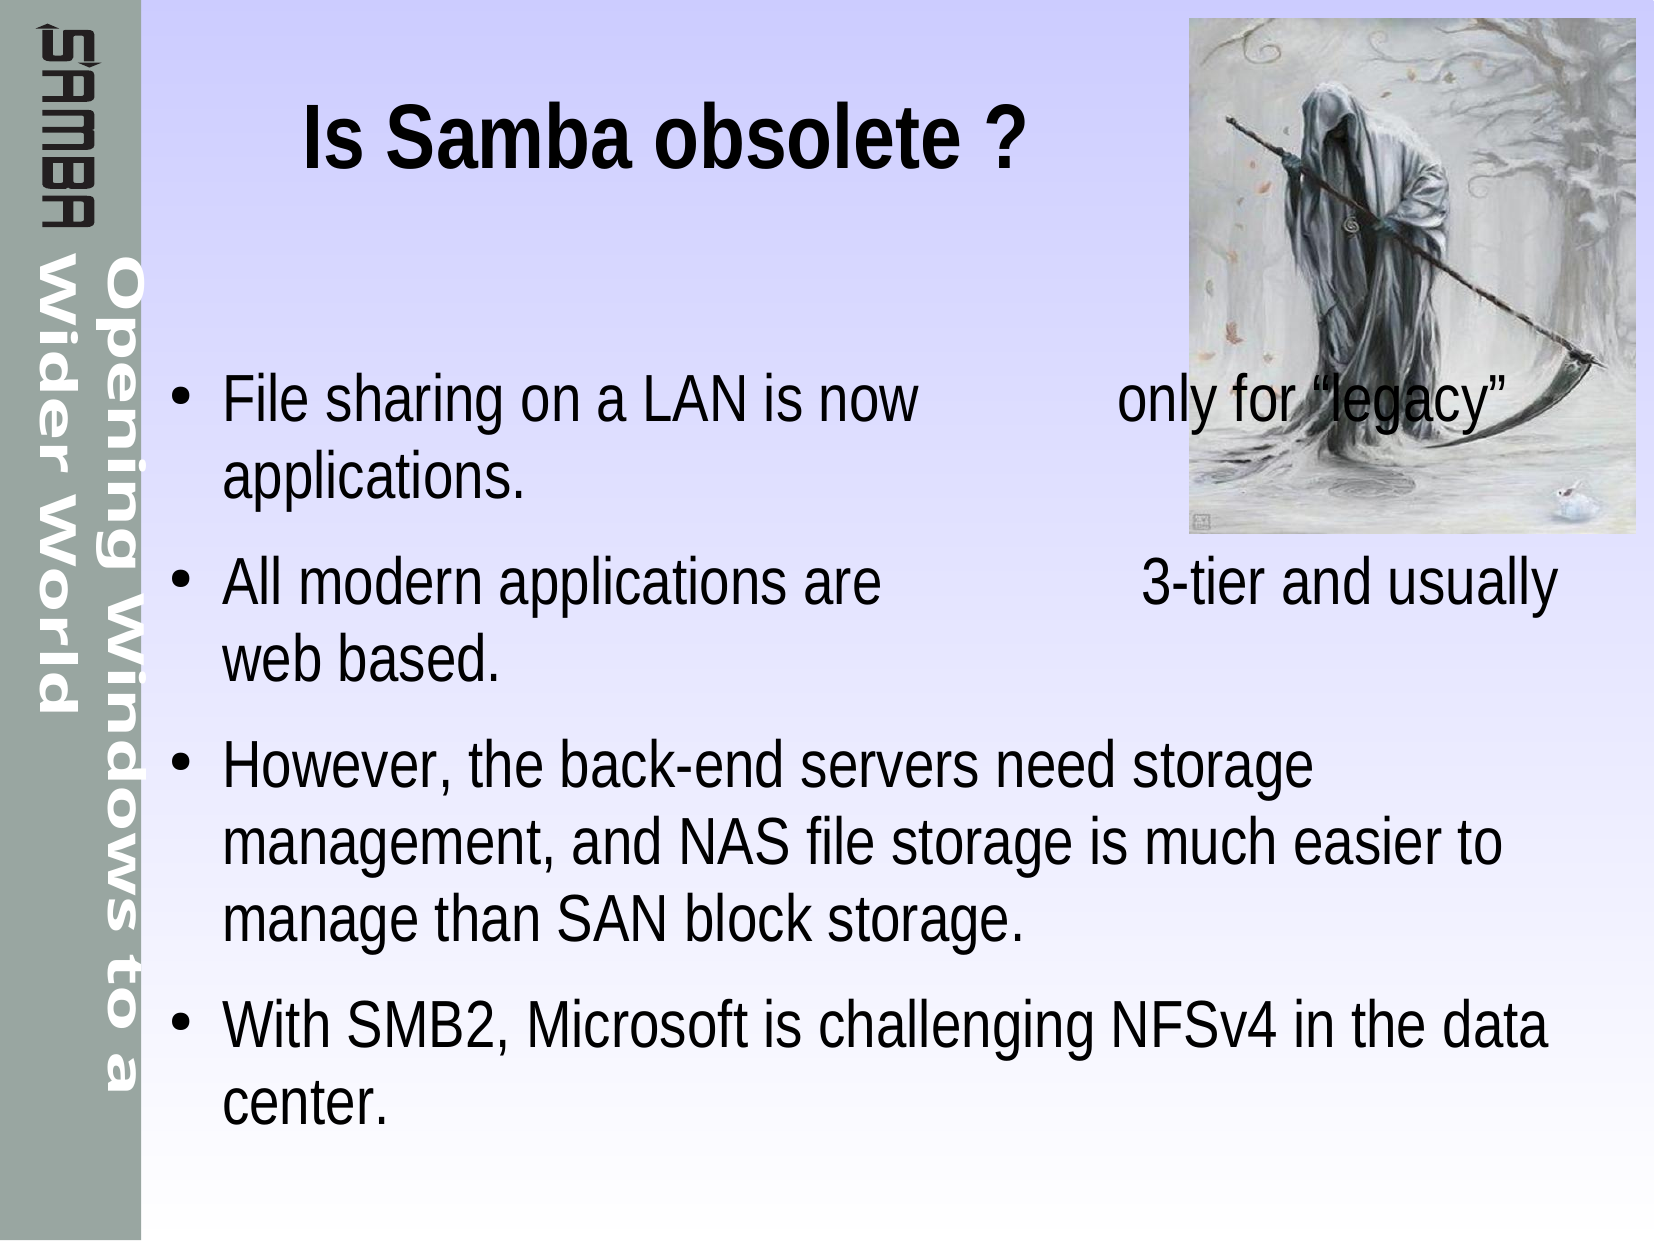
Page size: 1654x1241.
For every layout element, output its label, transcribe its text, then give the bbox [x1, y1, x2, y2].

title Is Samba obsolete ? [173, 28, 1159, 243]
list File sharing on a LAN is now only for “legacy” applications. All modern applications are 3-tier and usually web based. However, the back-end servers need storage management, and NAS file storage is much easier to manage than SAN block storage. With SMB2, Microsoft is challenging NFSv4 in the data center. [151, 359, 1564, 1241]
picture [1189, 18, 1636, 534]
